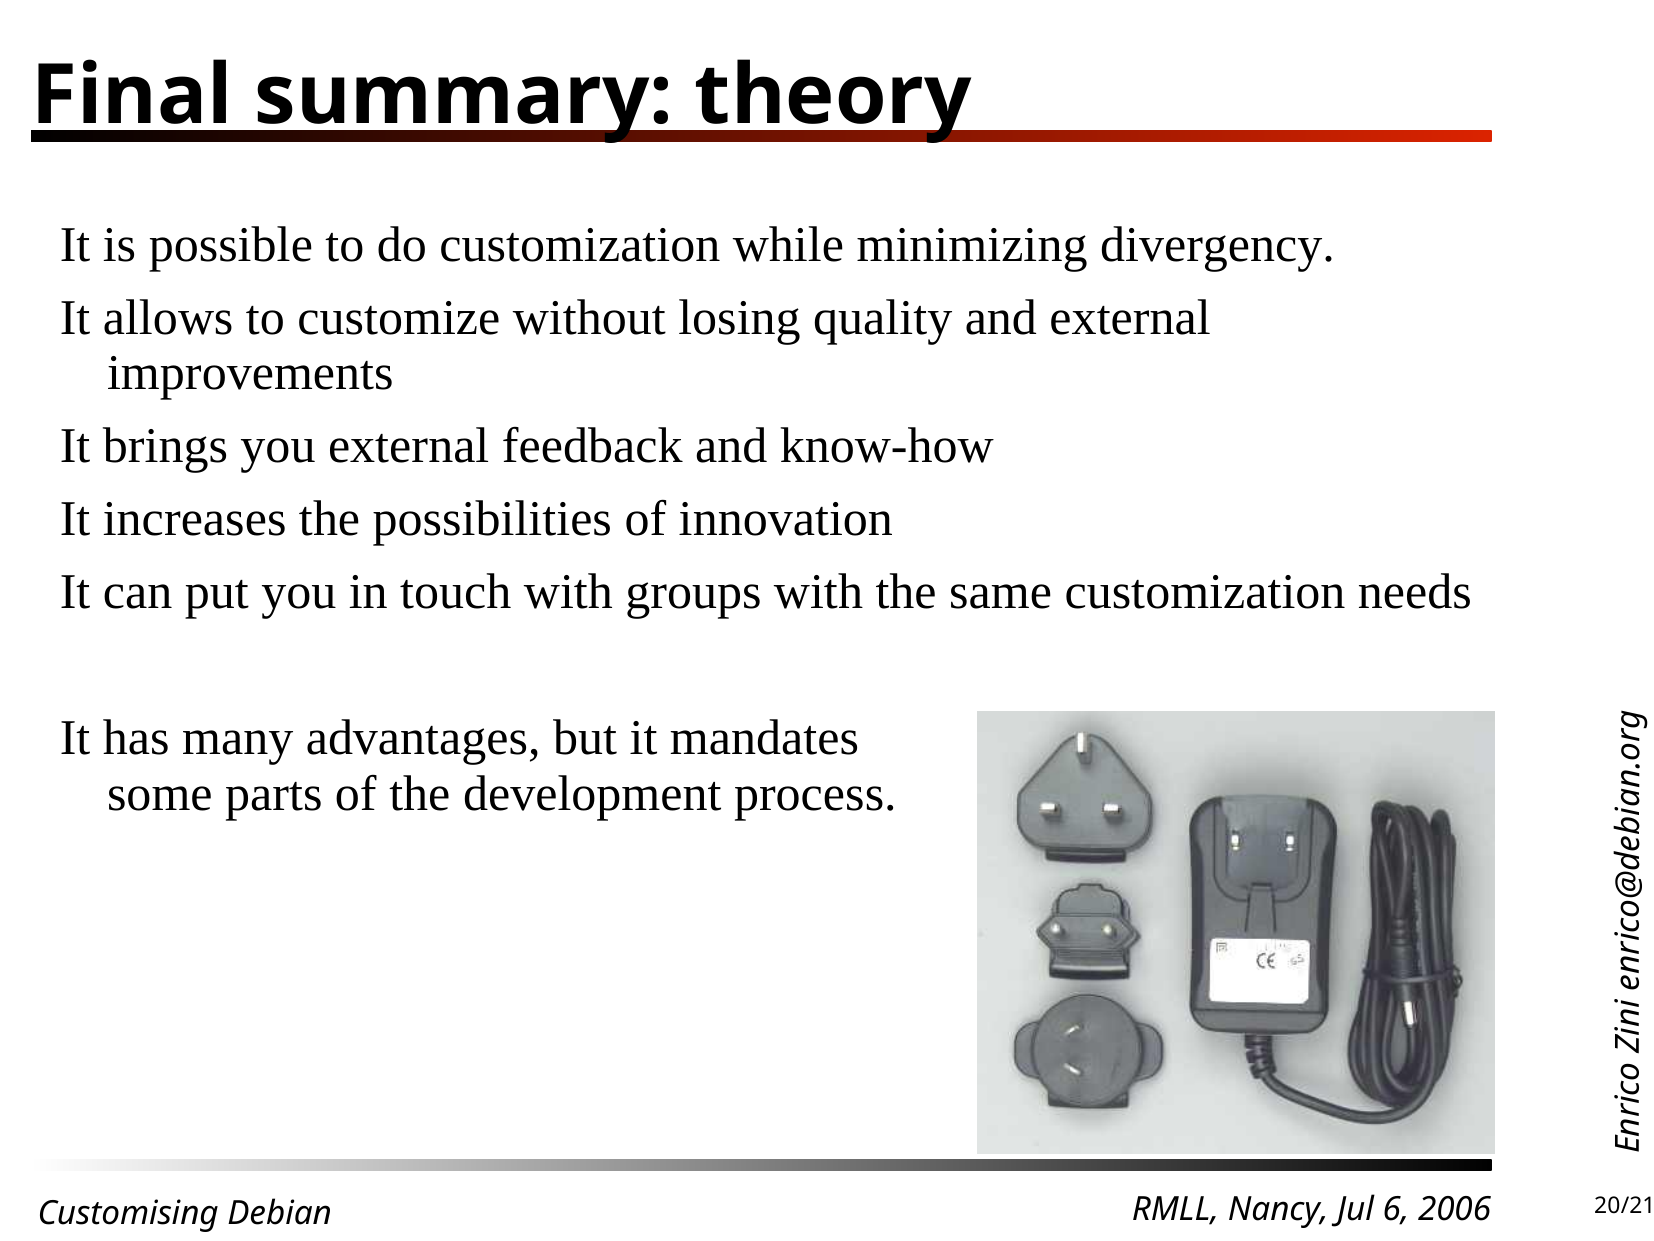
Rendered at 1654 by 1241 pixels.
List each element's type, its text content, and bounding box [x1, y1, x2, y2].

text_box It is possible to do customization while minimizing divergency. It allows to customize without losing quality and external improvements It brings you external feedback and know-how It increases the possibilities of innovation It can put you in touch with groups with the same customization needs It has many advantages, but it mandates some parts of the development process. [59, 216, 1495, 1138]
picture [977, 711, 1495, 1154]
text_box Final summary: theory [31, 34, 1438, 170]
